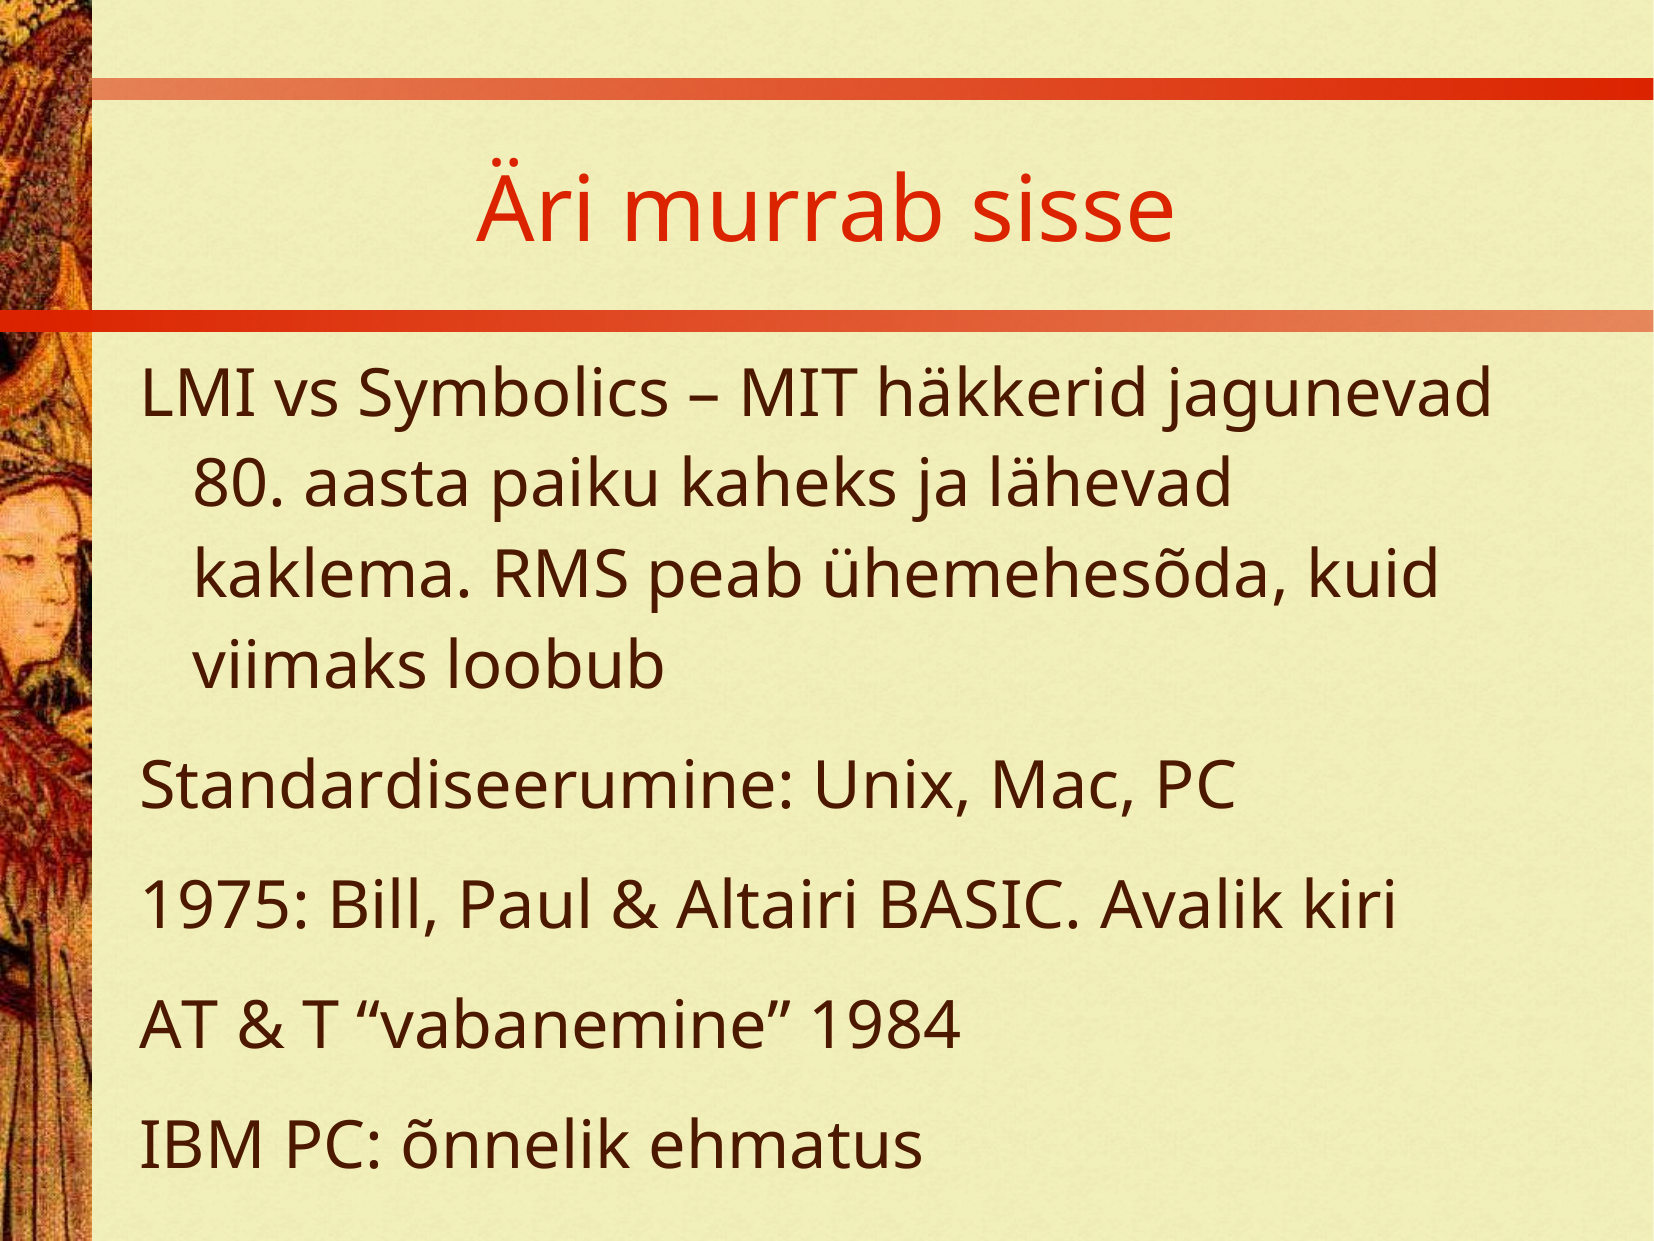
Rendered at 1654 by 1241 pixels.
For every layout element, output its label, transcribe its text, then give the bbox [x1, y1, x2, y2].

title Äri murrab sisse [121, 102, 1534, 311]
picture [0, 332, 1654, 1241]
list LMI vs Symbolics – MIT häkkerid jagunevad 80. aasta paiku kaheks ja lähevad kaklema. RMS peab ühemehesõda, kuid viimaks loobub Standardiseerumine: Unix, Mac, PC 1975: Bill, Paul & Altairi BASIC. Avalik kiri AT & T “vabanemine” 1984 IBM PC: õnnelik ehmatus [121, 344, 1534, 1127]
picture [0, 0, 1654, 310]
